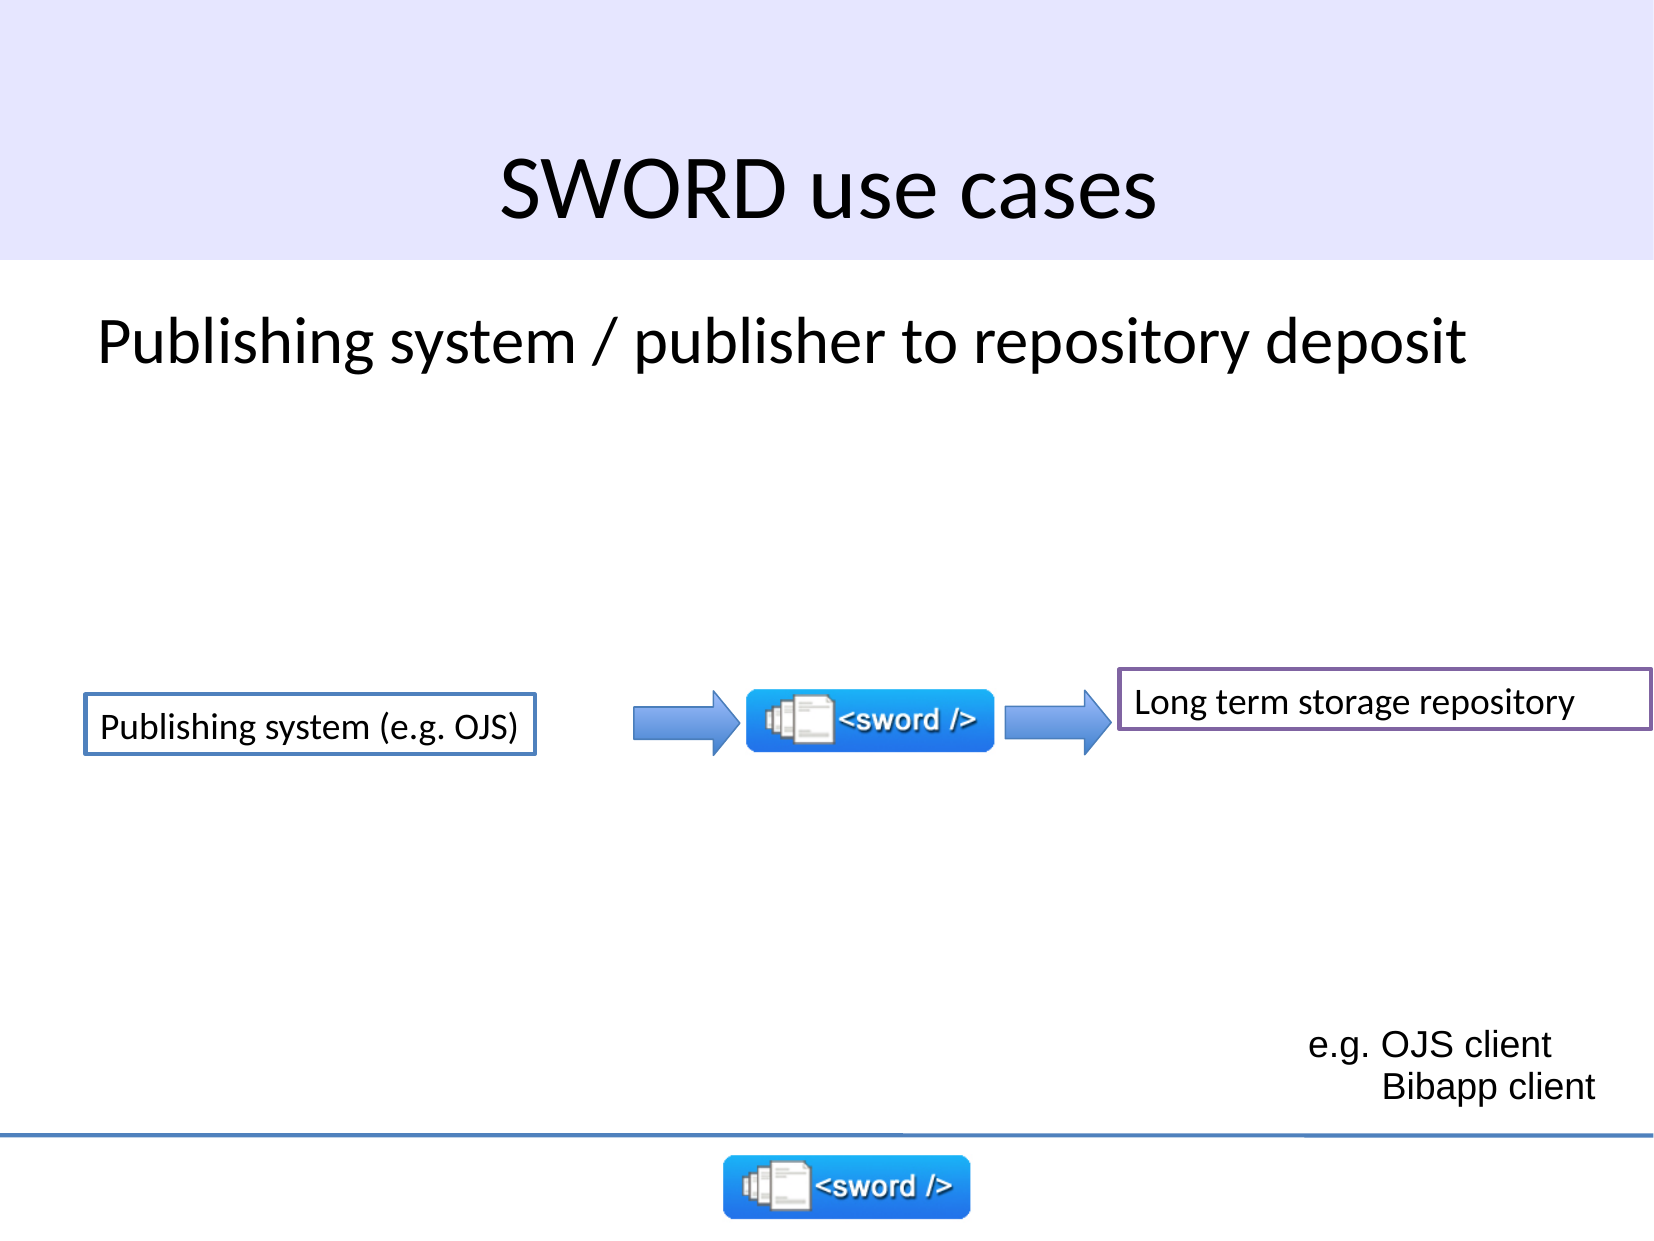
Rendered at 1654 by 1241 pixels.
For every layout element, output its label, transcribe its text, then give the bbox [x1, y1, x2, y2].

picture [745, 688, 997, 757]
list Publishing system / publisher to repository deposit [82, 289, 1571, 1108]
text_box e.g. OJS client Bibapp client [1293, 1015, 1611, 1115]
text_box Long term storage repository [1119, 669, 1652, 730]
picture [722, 1154, 973, 1223]
text_box SWORD use cases [397, 142, 1263, 250]
text_box [1005, 690, 1112, 755]
text_box Publishing system (e.g. OJS) [85, 694, 535, 755]
text_box [633, 690, 740, 756]
